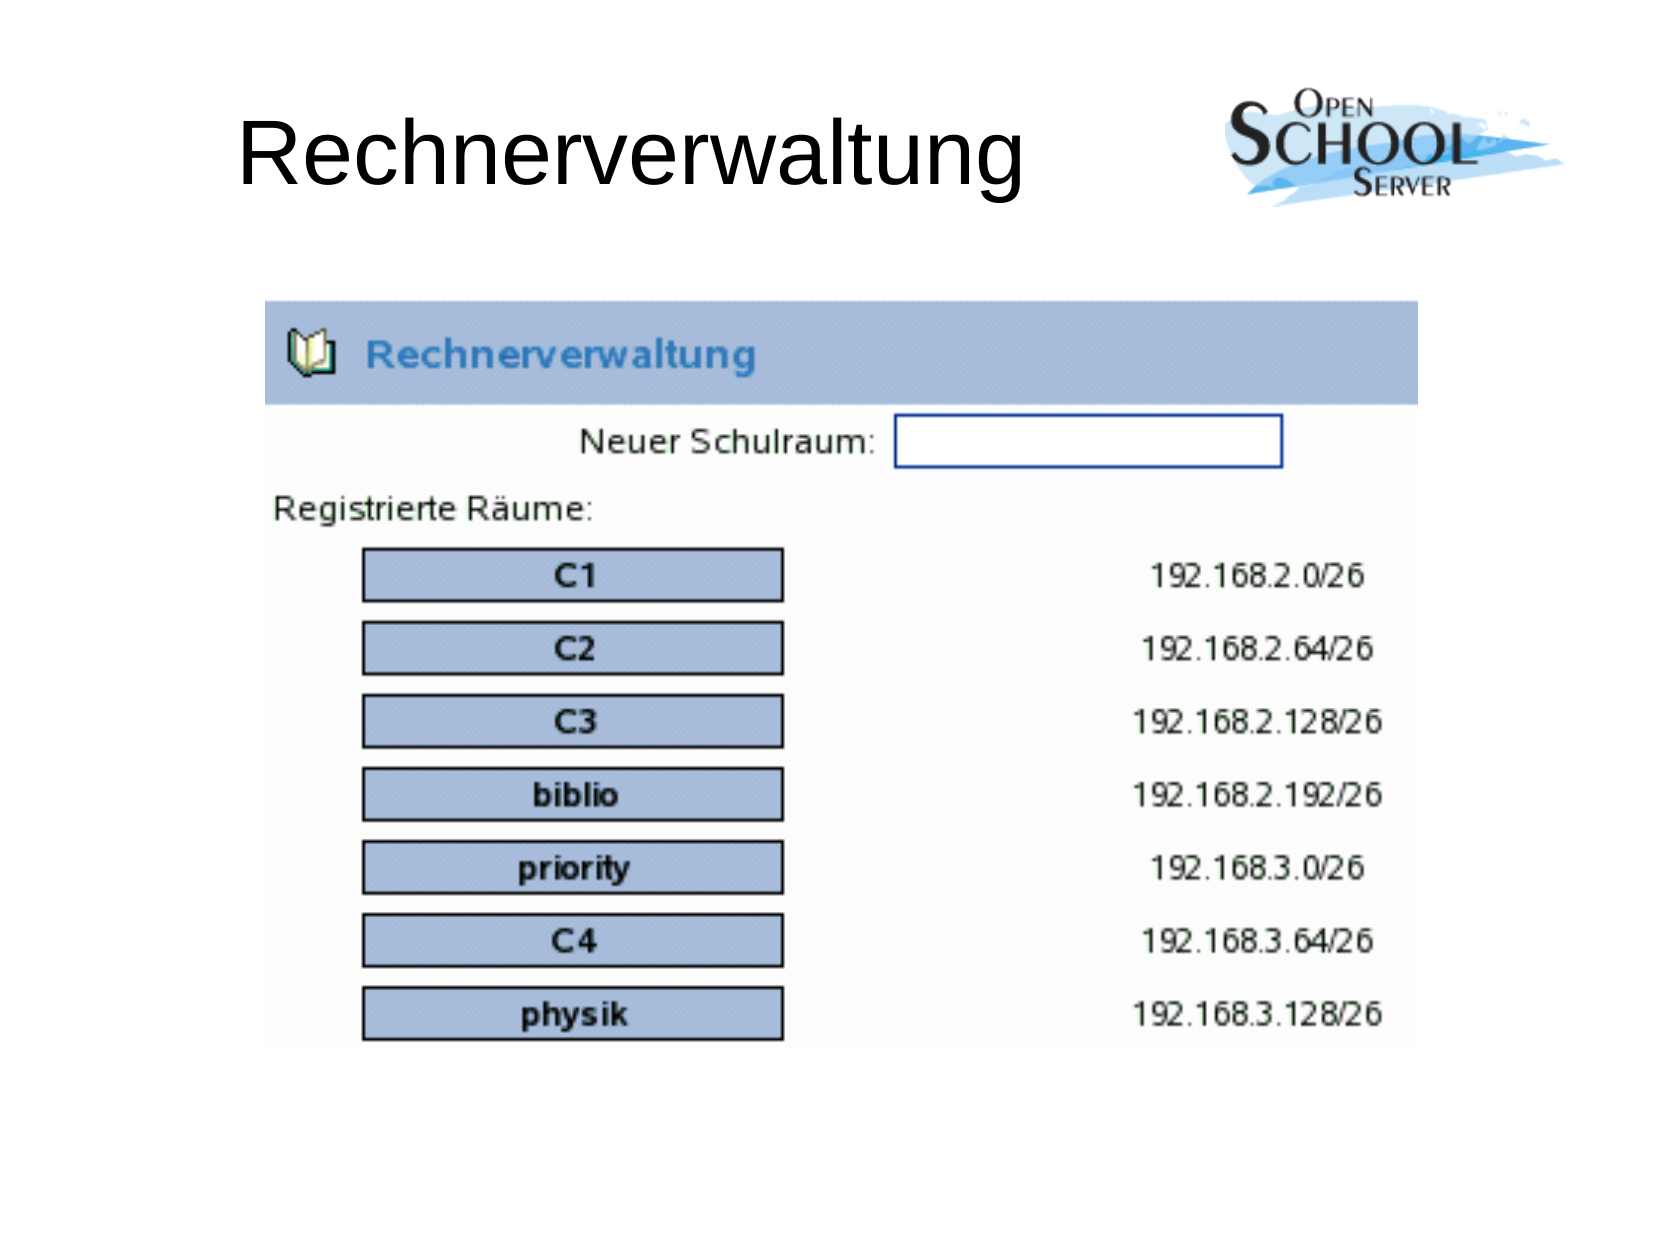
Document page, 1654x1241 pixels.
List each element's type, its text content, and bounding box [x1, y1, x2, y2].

picture [265, 299, 1418, 1048]
picture [1225, 82, 1565, 207]
title Rechnerverwaltung [82, 49, 1182, 257]
